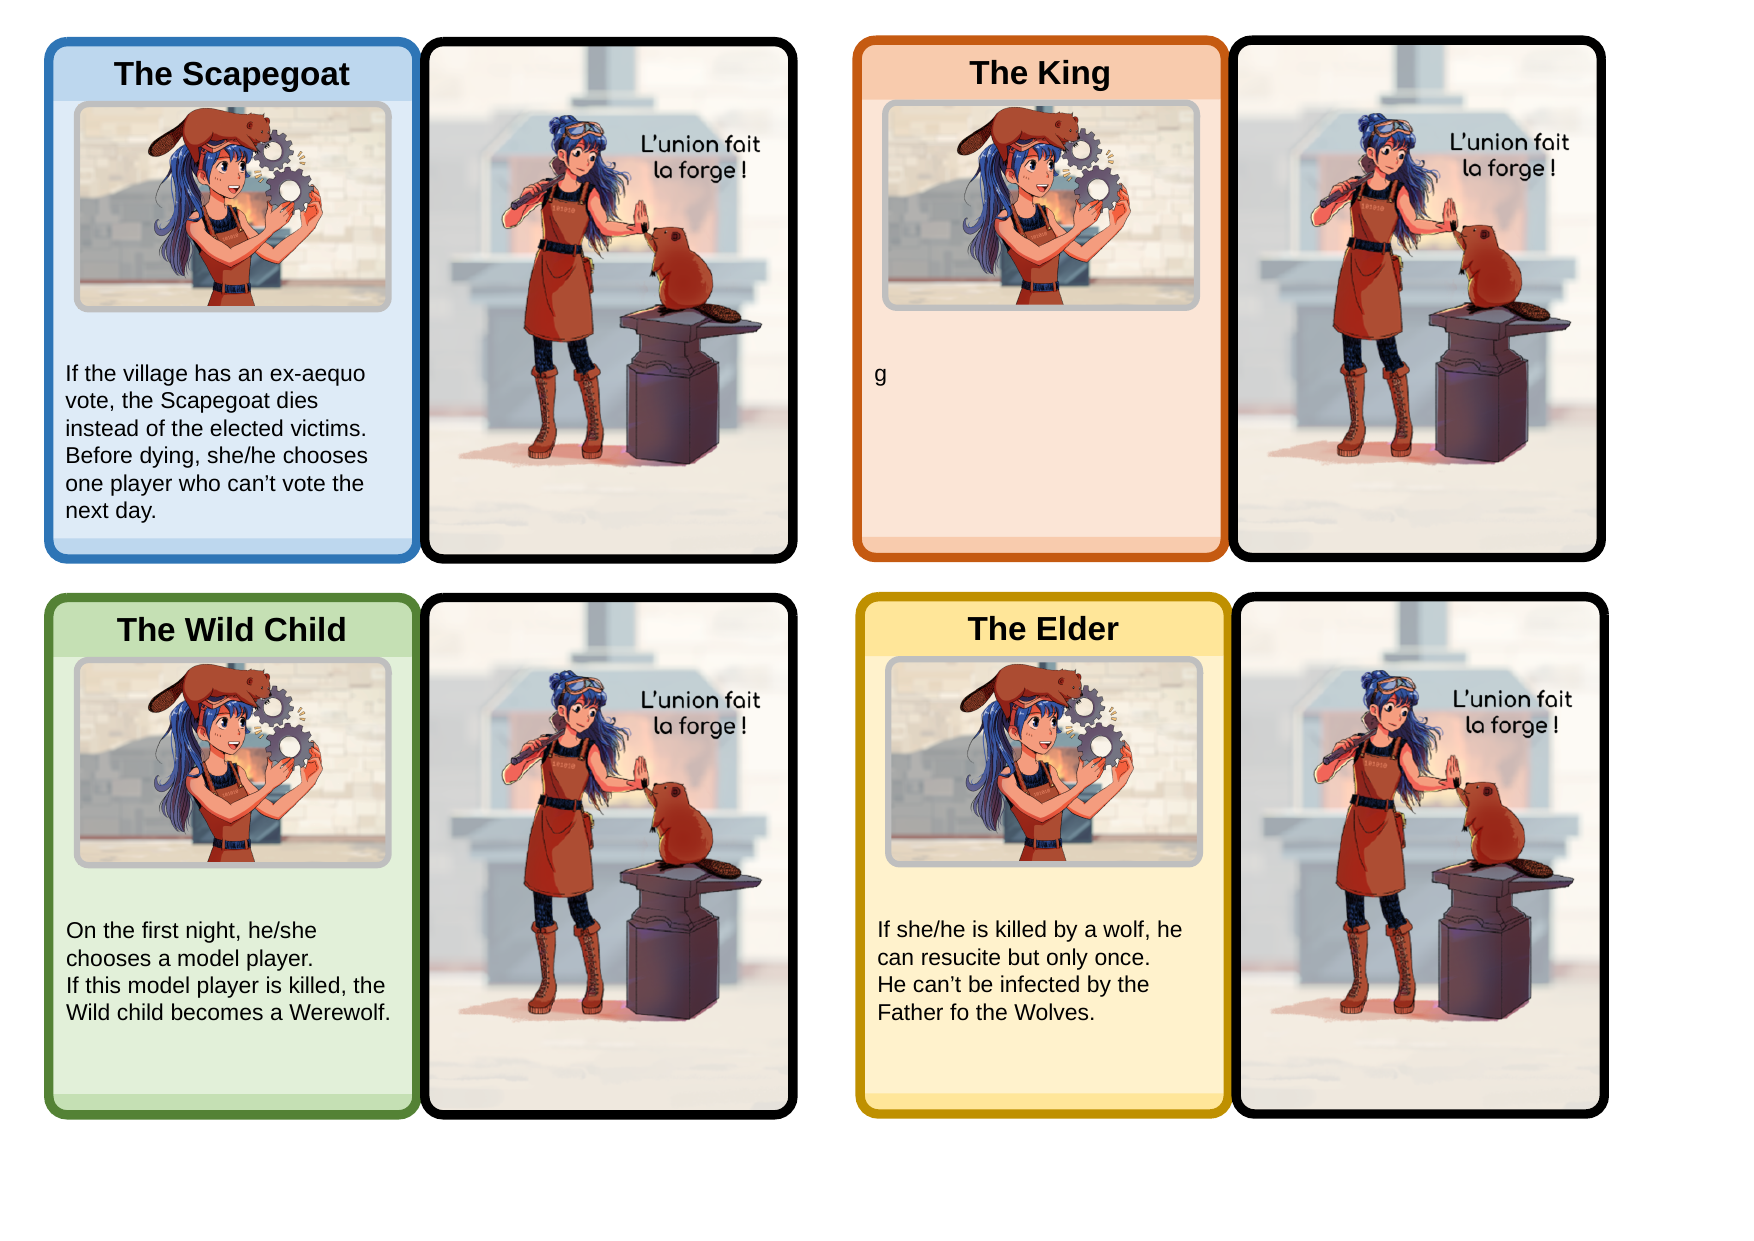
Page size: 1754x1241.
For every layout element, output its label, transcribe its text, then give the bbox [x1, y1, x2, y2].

text_box The Wild Child [54, 603, 412, 657]
picture [1241, 602, 1599, 1109]
text_box If she/he is killed by a wolf, he can resucite but only once. He can’t be infected by the Father fo the Wolves. [862, 907, 1225, 1088]
picture [430, 603, 788, 1110]
text_box g [859, 350, 1222, 531]
picture [430, 47, 788, 554]
text_box [865, 1088, 1223, 1109]
picture [81, 664, 385, 862]
text_box [54, 657, 412, 908]
text_box [865, 656, 1223, 907]
picture [892, 663, 1196, 861]
picture [1238, 45, 1596, 552]
text_box [54, 1089, 412, 1110]
text_box [862, 100, 1220, 350]
picture [889, 106, 1193, 304]
text_box On the first night, he/she chooses a model player. If this model player is killed, the Wild child becomes a Werewolf. [50, 908, 414, 1089]
text_box [54, 101, 412, 350]
text_box The Elder [865, 602, 1223, 657]
text_box [54, 531, 412, 554]
picture [81, 108, 385, 306]
text_box The Scapegoat [54, 47, 412, 101]
text_box If the village has an ex-aequo vote, the Scapegoat dies instead of the elected victims. Before dying, she/he chooses one player who can’t vote the next day. [50, 350, 413, 531]
text_box The King [862, 45, 1220, 100]
text_box [862, 531, 1220, 552]
